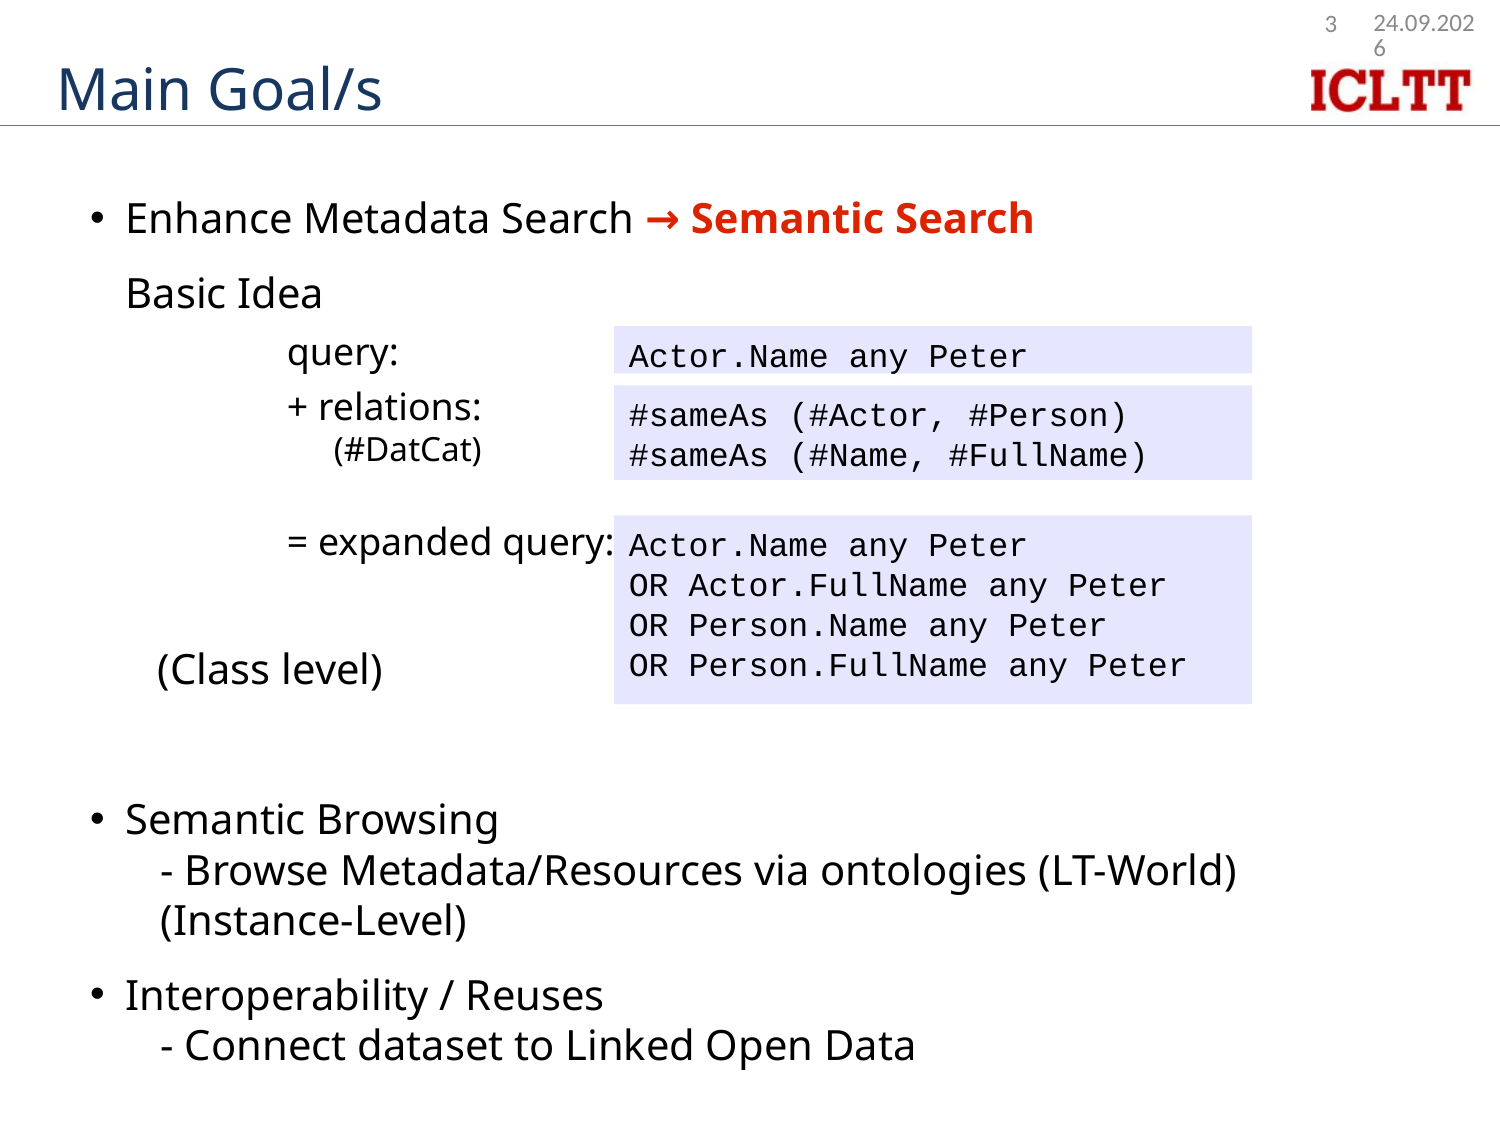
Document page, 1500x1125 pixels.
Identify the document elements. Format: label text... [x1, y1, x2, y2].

title Main Goal/s [41, 45, 1426, 126]
text_box Actor.Name any Peter [614, 326, 1253, 374]
picture [1426, 61, 1475, 121]
text_box Actor.Name any Peter OR Actor.FullName any Peter OR Person.Name any Peter OR Person.FullName any Peter [614, 515, 1252, 705]
list Enhance Metadata Search → Semantic Search Basic Idea query: + relations: (#DatCat) = expanded query: (Class level) Semantic Browsing - Browse Metadata/Resources via ontologies (LT-World) (Instance-Level) Interoperability / Reuses - Connect dataset to Linked Open Data [75, 184, 1500, 1125]
text_box #sameAs (#Actor, #Person) #sameAs (#Name, #FullName) [614, 385, 1253, 480]
